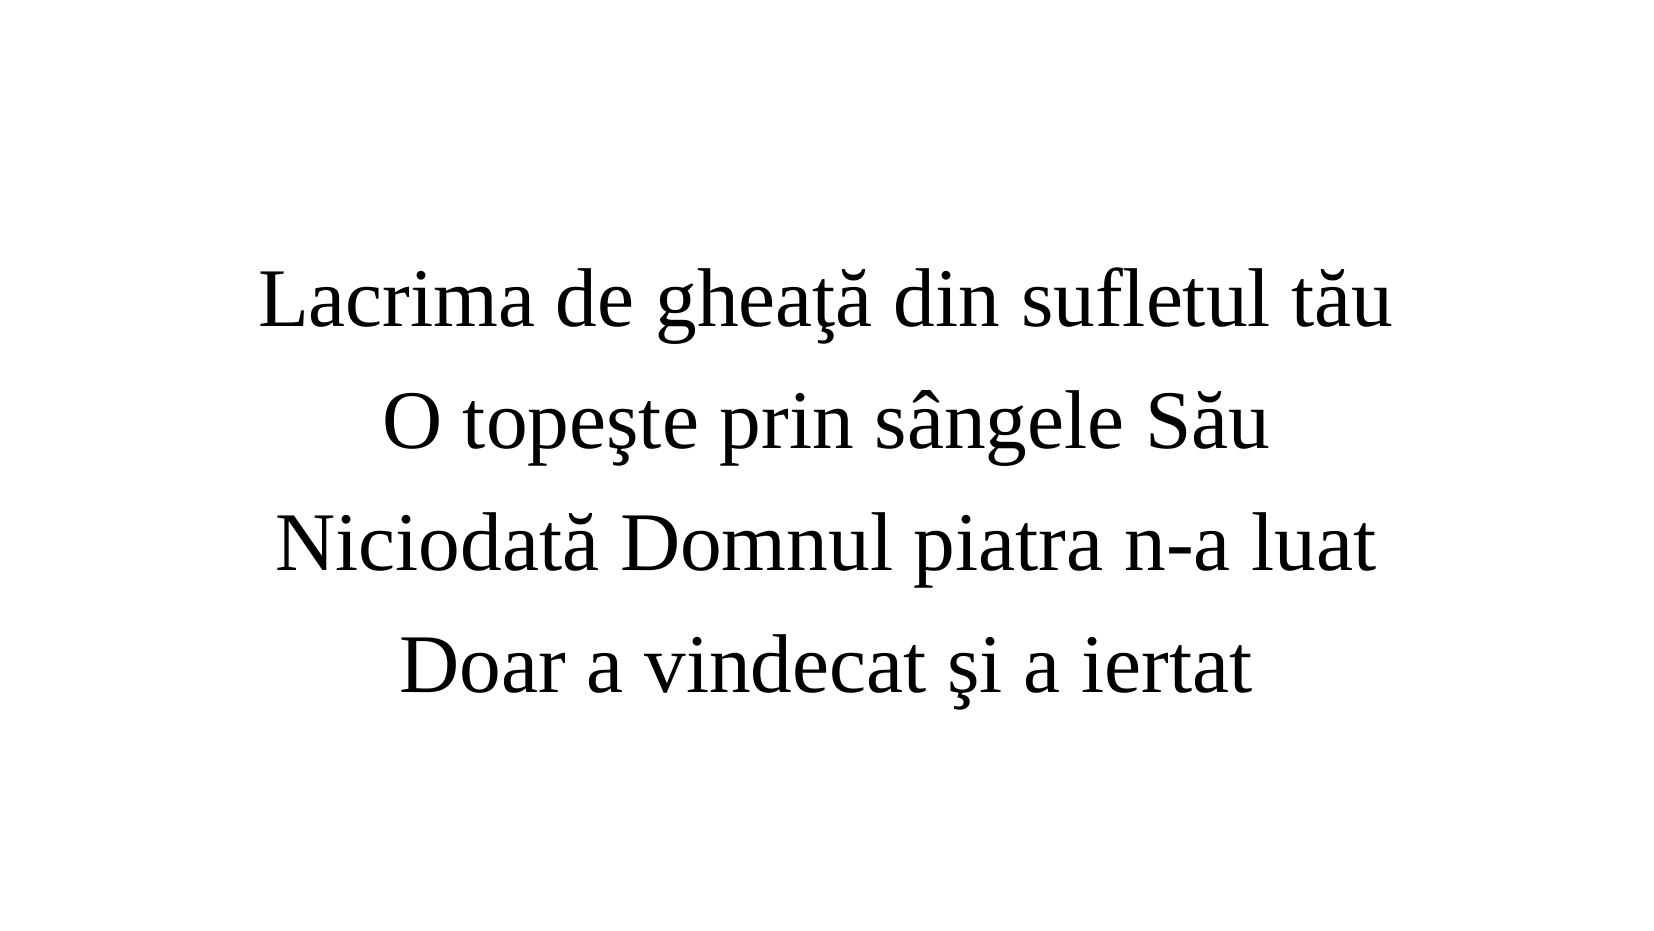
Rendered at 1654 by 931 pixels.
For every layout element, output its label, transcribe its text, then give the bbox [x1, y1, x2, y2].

subtitle Lacrima de gheaţă din sufletul tău O topeşte prin sângele Său Niciodată Domnul piatra n-a luat Doar a vindecat şi a iertat [70, 239, 1583, 713]
